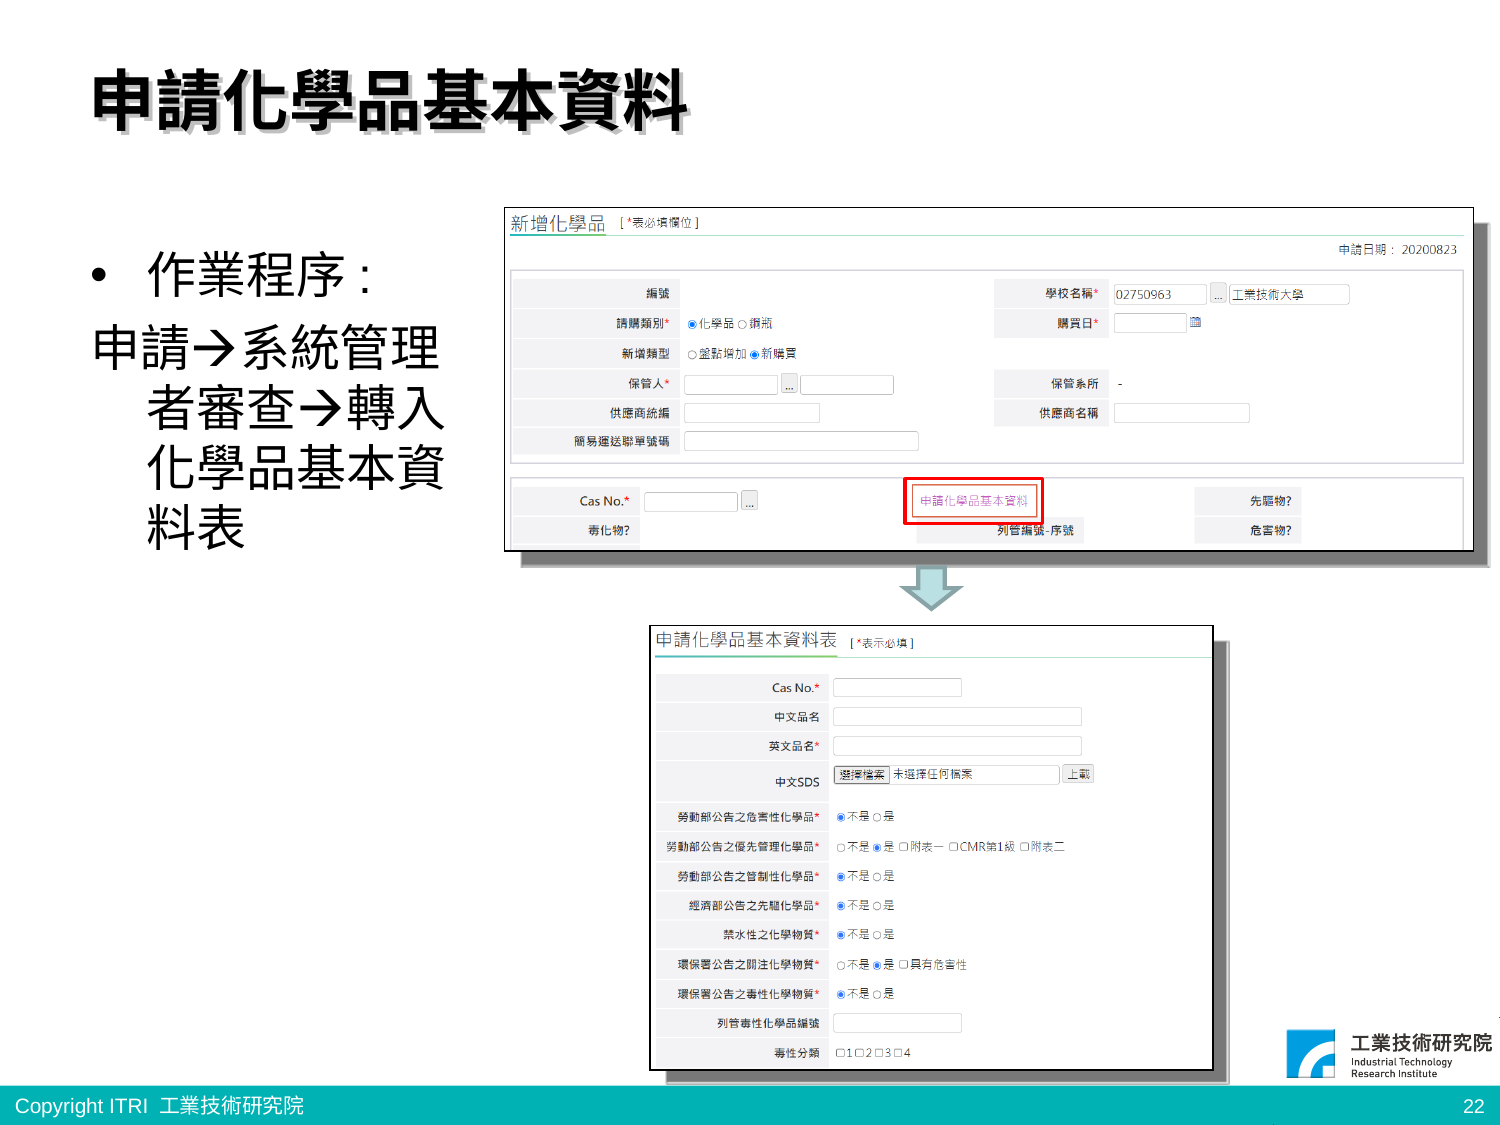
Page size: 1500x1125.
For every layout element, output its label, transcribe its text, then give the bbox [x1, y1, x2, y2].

list 作業程序: 申請系統管理者審查轉入化學品基本資料表 [74, 236, 480, 1017]
picture [505, 208, 1473, 550]
picture [650, 626, 1213, 1070]
title 申請化學品基本資料 [73, 0, 1447, 198]
text_box [904, 567, 959, 609]
text_box <編號> [1406, 1085, 1500, 1125]
